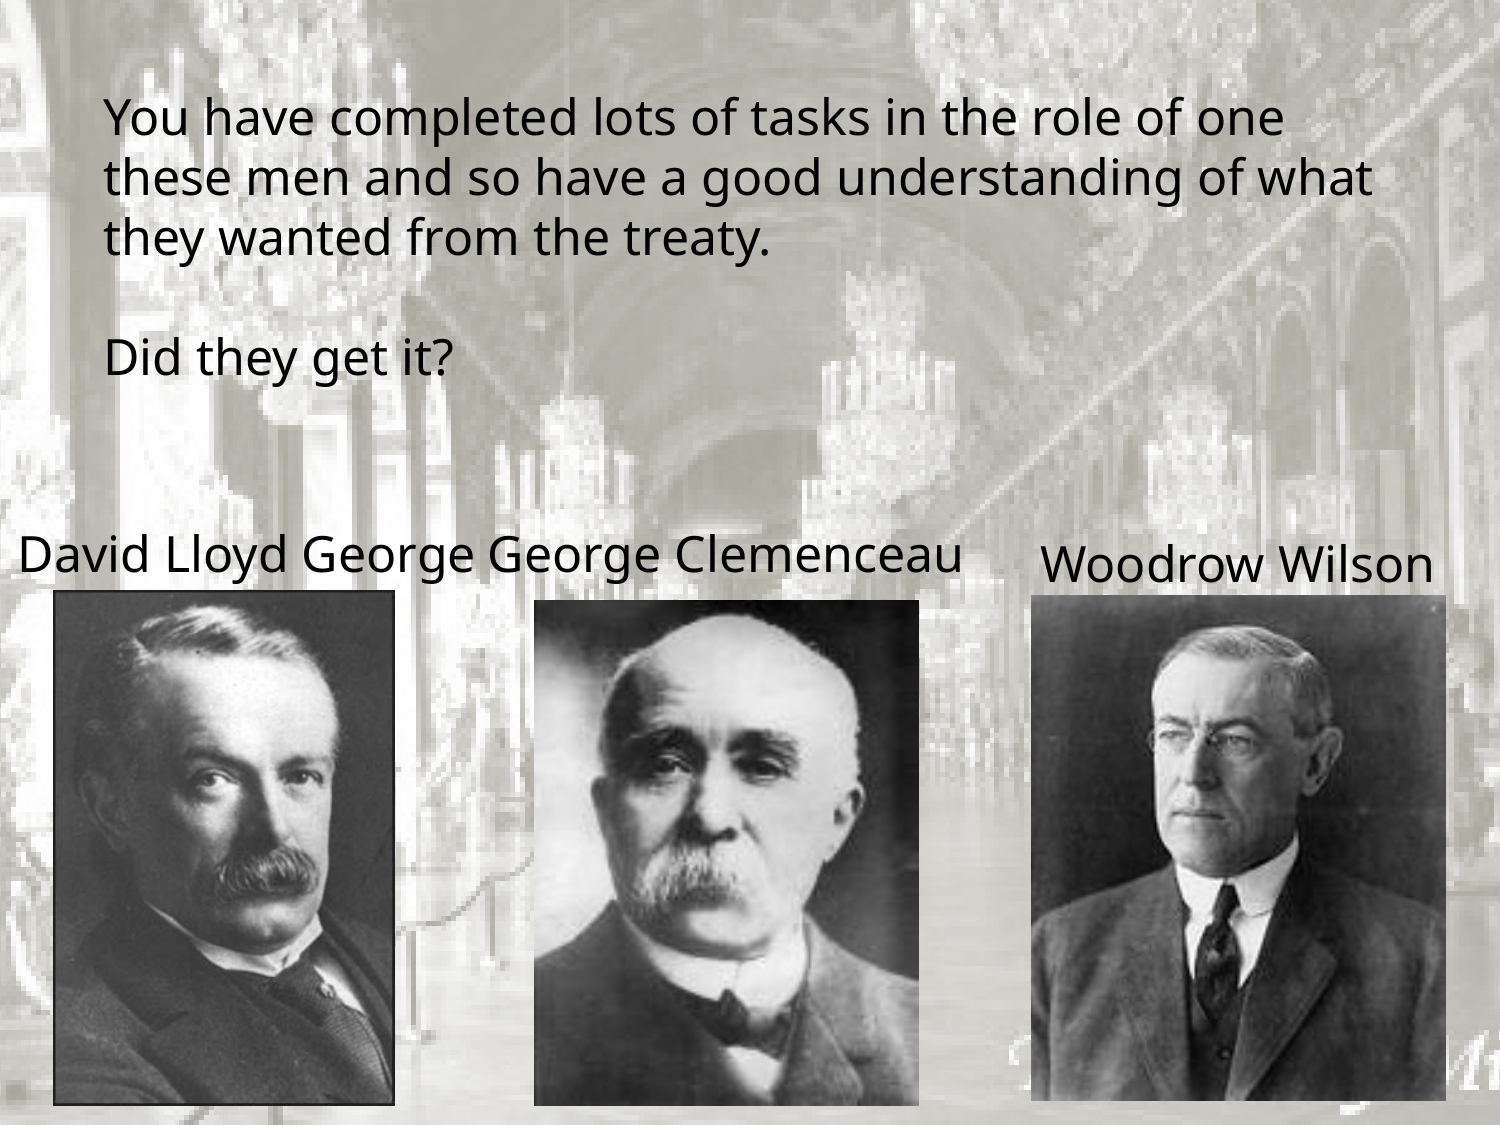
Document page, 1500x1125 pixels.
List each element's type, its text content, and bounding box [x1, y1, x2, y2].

text_box Woodrow Wilson [978, 524, 1498, 601]
picture [0, 0, 1500, 1125]
text_box David Lloyd George [0, 515, 466, 591]
text_box George Clemenceau [466, 515, 987, 591]
text_box You have completed lots of tasks in the role of one these men and so have a good understanding of what they wanted from the treaty. Did they get it? [88, 78, 1424, 397]
